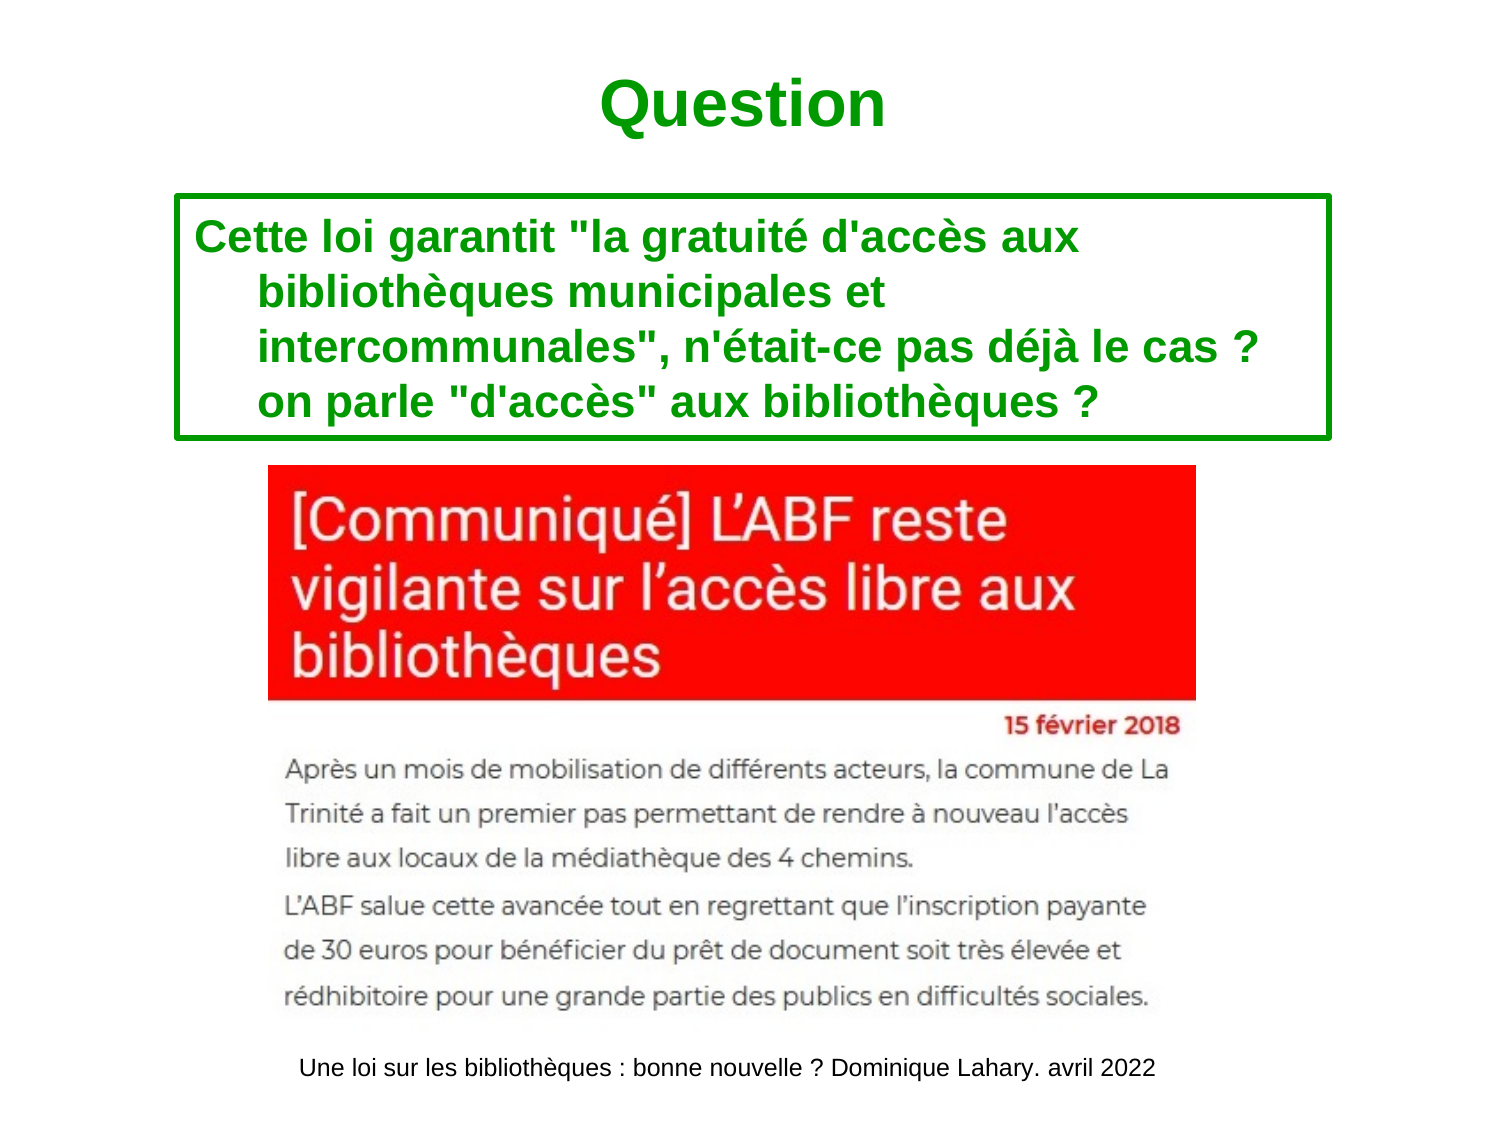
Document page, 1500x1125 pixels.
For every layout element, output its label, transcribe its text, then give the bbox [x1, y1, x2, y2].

text_box Une loi sur les bibliothèques : bonne nouvelle ? Dominique Lahary. avril 2022 [284, 1044, 1259, 1120]
text_box Question [49, 0, 1438, 200]
text_box Cette loi garantit "la gratuité d'accès aux bibliothèques municipales et intercommunales", n'était-ce pas déjà le cas ? on parle "d'accès" aux bibliothèques ? [177, 196, 1329, 438]
picture [268, 465, 1196, 1034]
